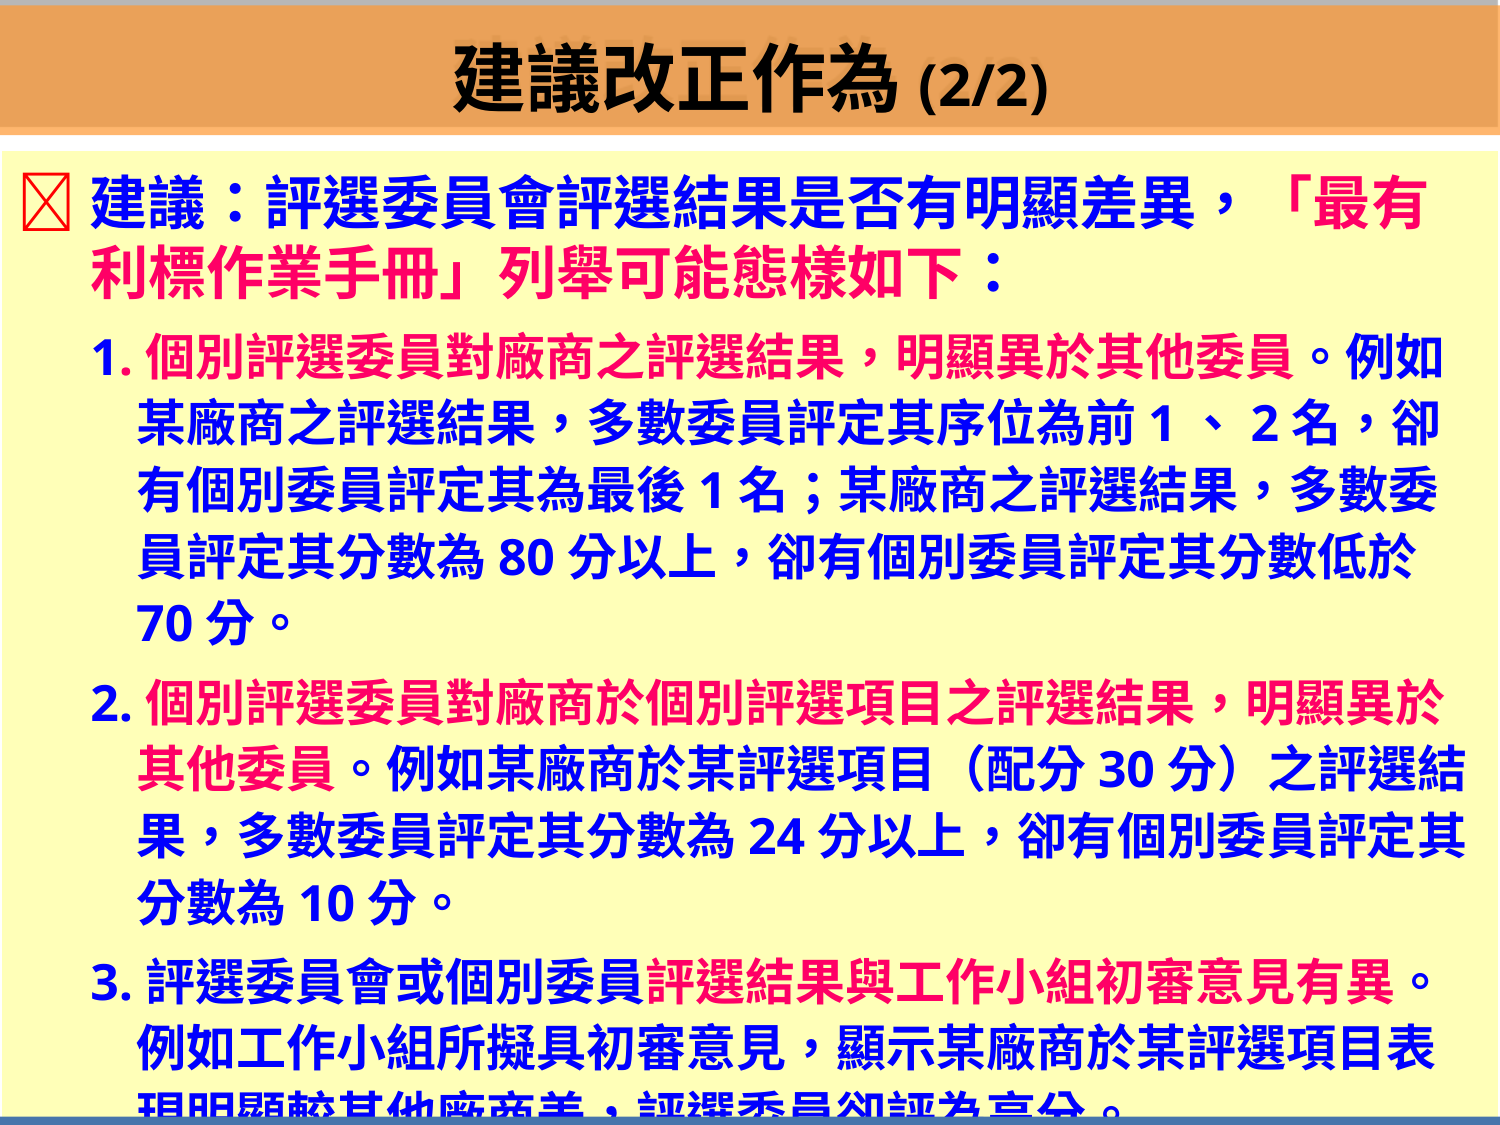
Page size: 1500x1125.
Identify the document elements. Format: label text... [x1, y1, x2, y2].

text_box 建議：評選委員會評選結果是否有明顯差異，「最有利標作業手冊」列舉可能態樣如下： 1.個別評選委員對廠商之評選結果，明顯異於其他委員。例如某廠商之評選結果，多數委員評定其序位為前1、2名，卻有個別委員評定其為最後1名；某廠商之評選結果，多數委員評定其分數為80分以上，卻有個別委員評定其分數低於70分。 2.個別評選委員對廠商於個別評選項目之評選結果，明顯異於其他委員。例如某廠商於某評選項目（配分30分）之評選結果，多數委員評定其分數為24分以上，卻有個別委員評定其分數為10分。 3.評選委員會或個別委員評選結果與工作小組初審意見有異。例如工作小組所擬具初審意見，顯示某廠商於某評選項目表現明顯較其他廠商差，評選委員卻評為高分。 [0, 148, 1500, 1116]
text_box [0, 1116, 1500, 1125]
text_box 建議改正作為(2/2) [0, 5, 1500, 136]
